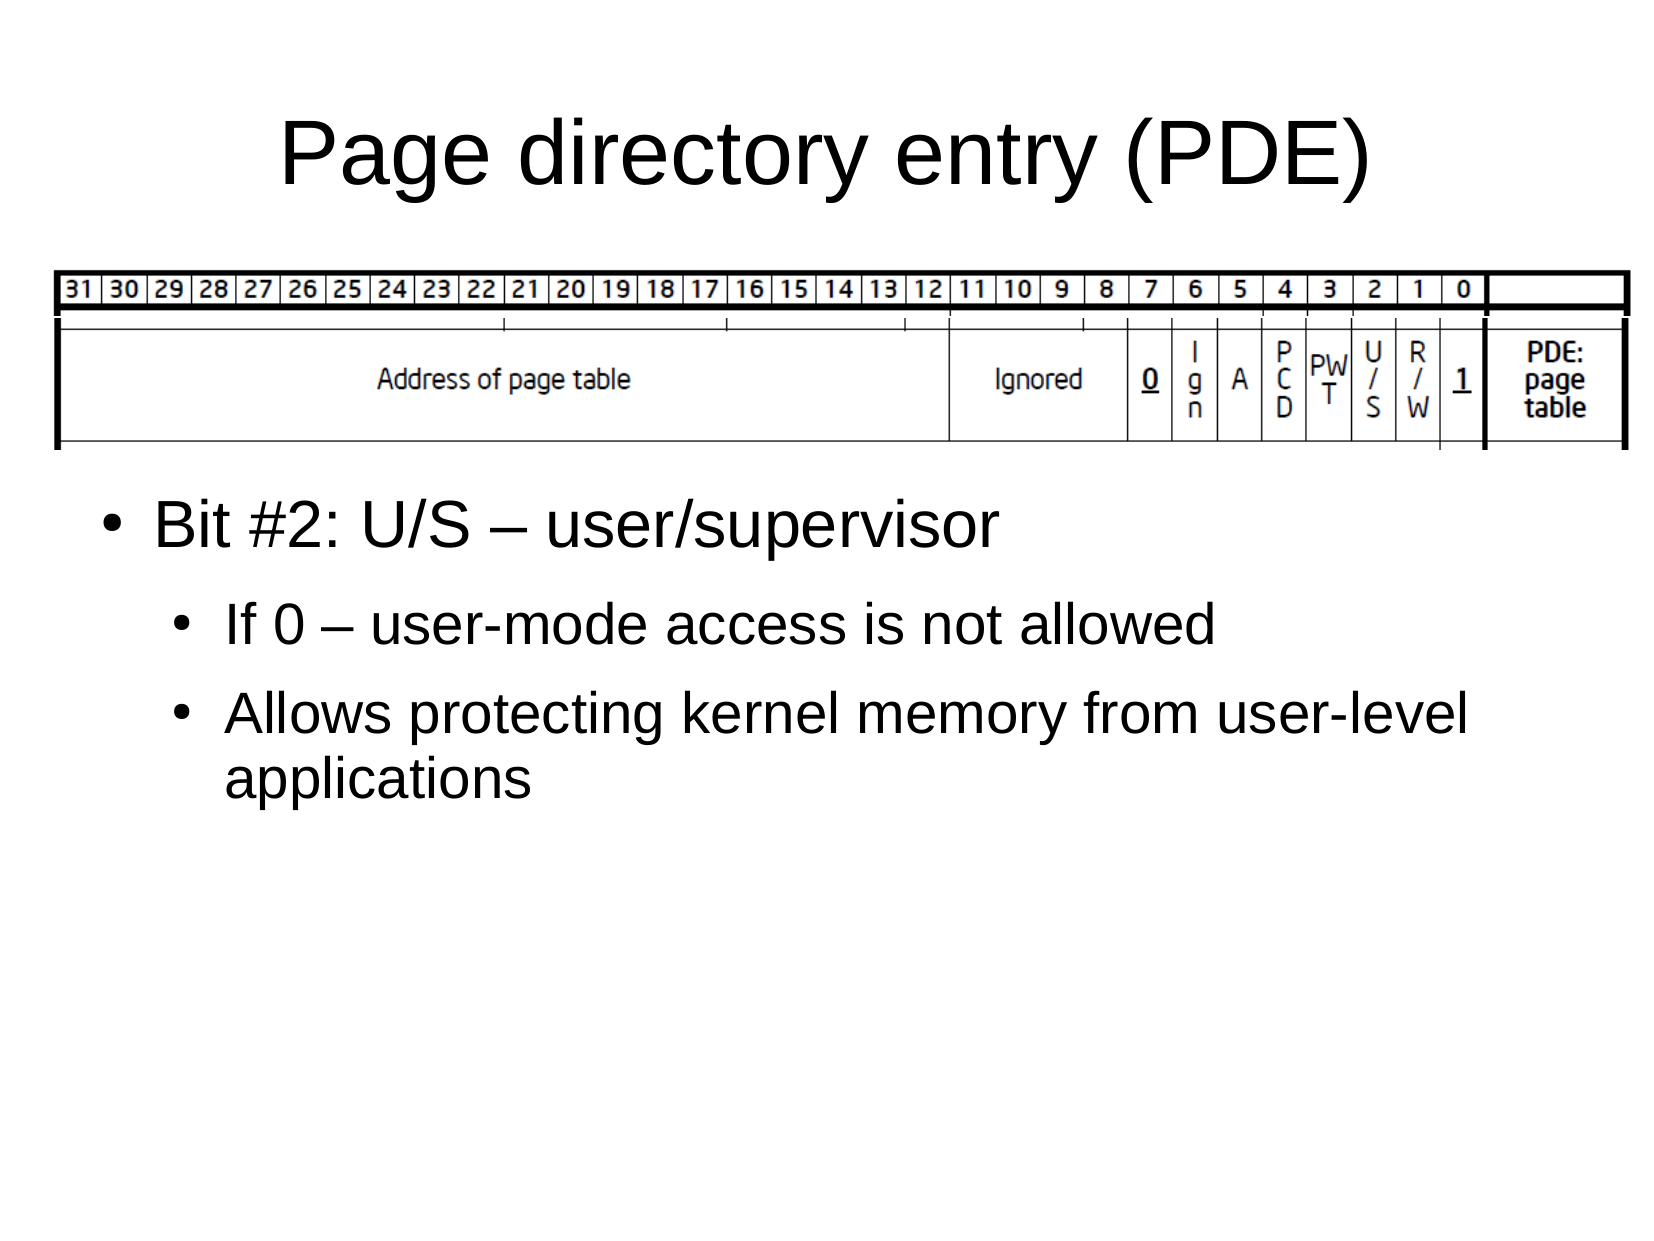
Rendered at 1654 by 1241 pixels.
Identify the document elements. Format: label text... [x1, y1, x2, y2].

picture [42, 262, 1636, 316]
picture [37, 318, 1642, 451]
list Bit #2: U/S – user/supervisor If 0 – user-mode access is not allowed Allows protecting kernel memory from user-level applications [82, 487, 1571, 1088]
title Page directory entry (PDE) [82, 49, 1571, 257]
